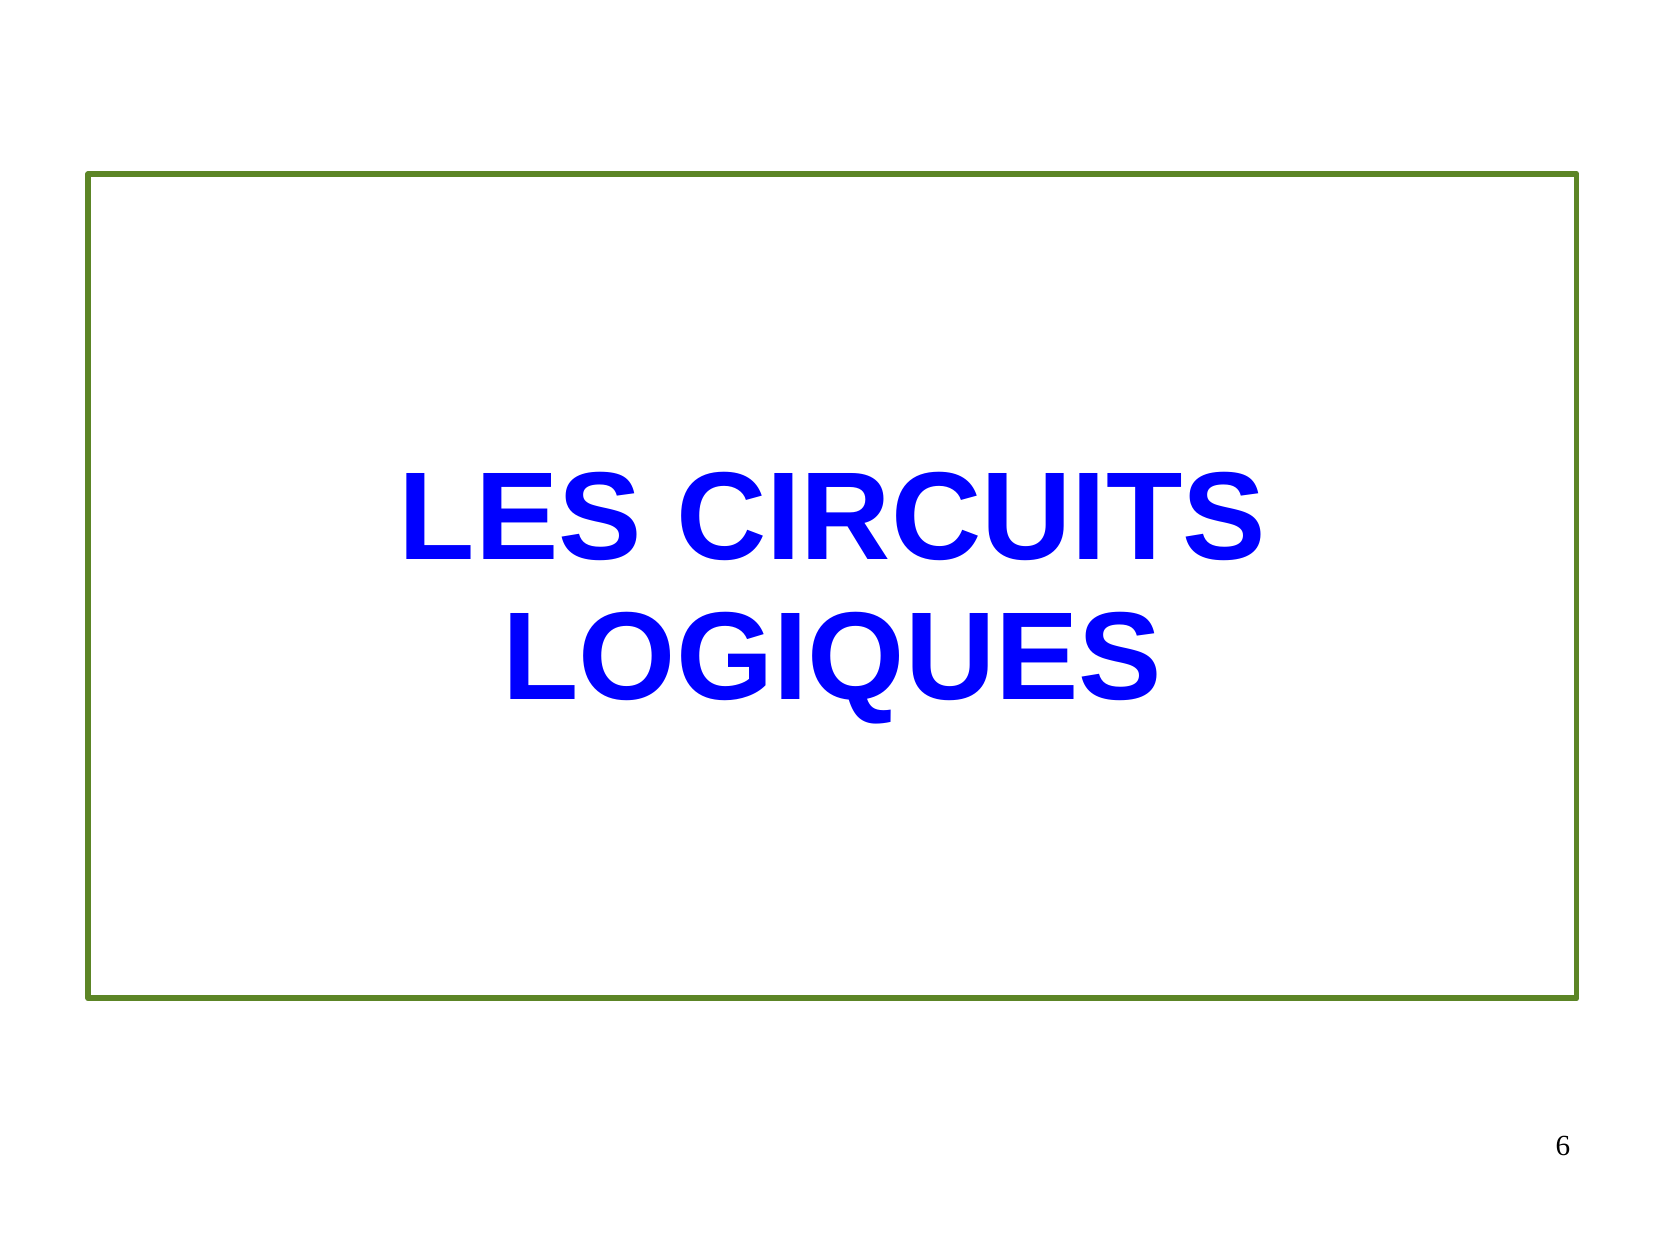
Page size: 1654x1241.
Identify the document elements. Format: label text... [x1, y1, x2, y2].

subtitle LES CIRCUITS LOGIQUES [88, 174, 1577, 999]
